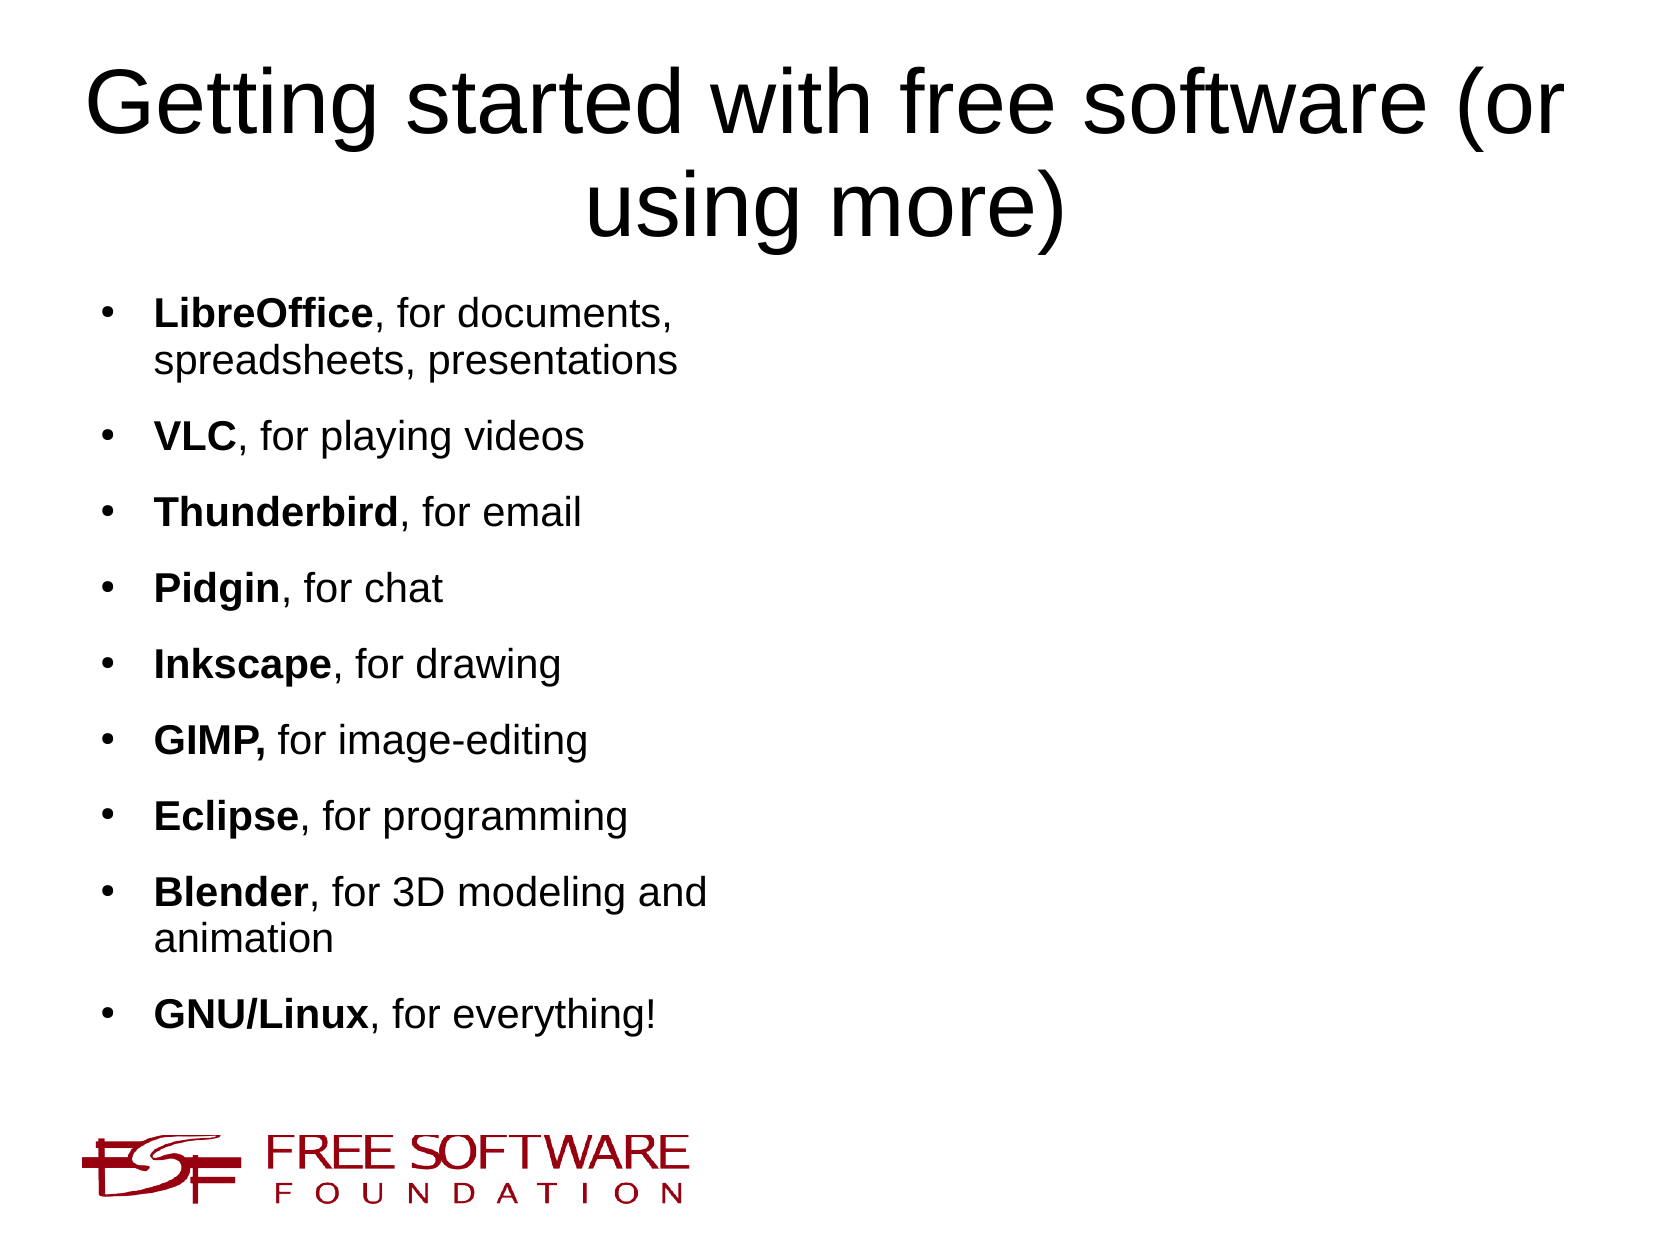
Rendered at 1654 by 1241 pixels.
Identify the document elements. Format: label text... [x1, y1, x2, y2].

picture [82, 1135, 841, 1224]
list LibreOffice, for documents, spreadsheets, presentations VLC, for playing videos Thunderbird, for email Pidgin, for chat Inkscape, for drawing GIMP, for image-editing Eclipse, for programming Blender, for 3D modeling and animation GNU/Linux, for everything! [82, 290, 809, 1109]
title Getting started with free software (or using more) [82, 49, 1571, 257]
